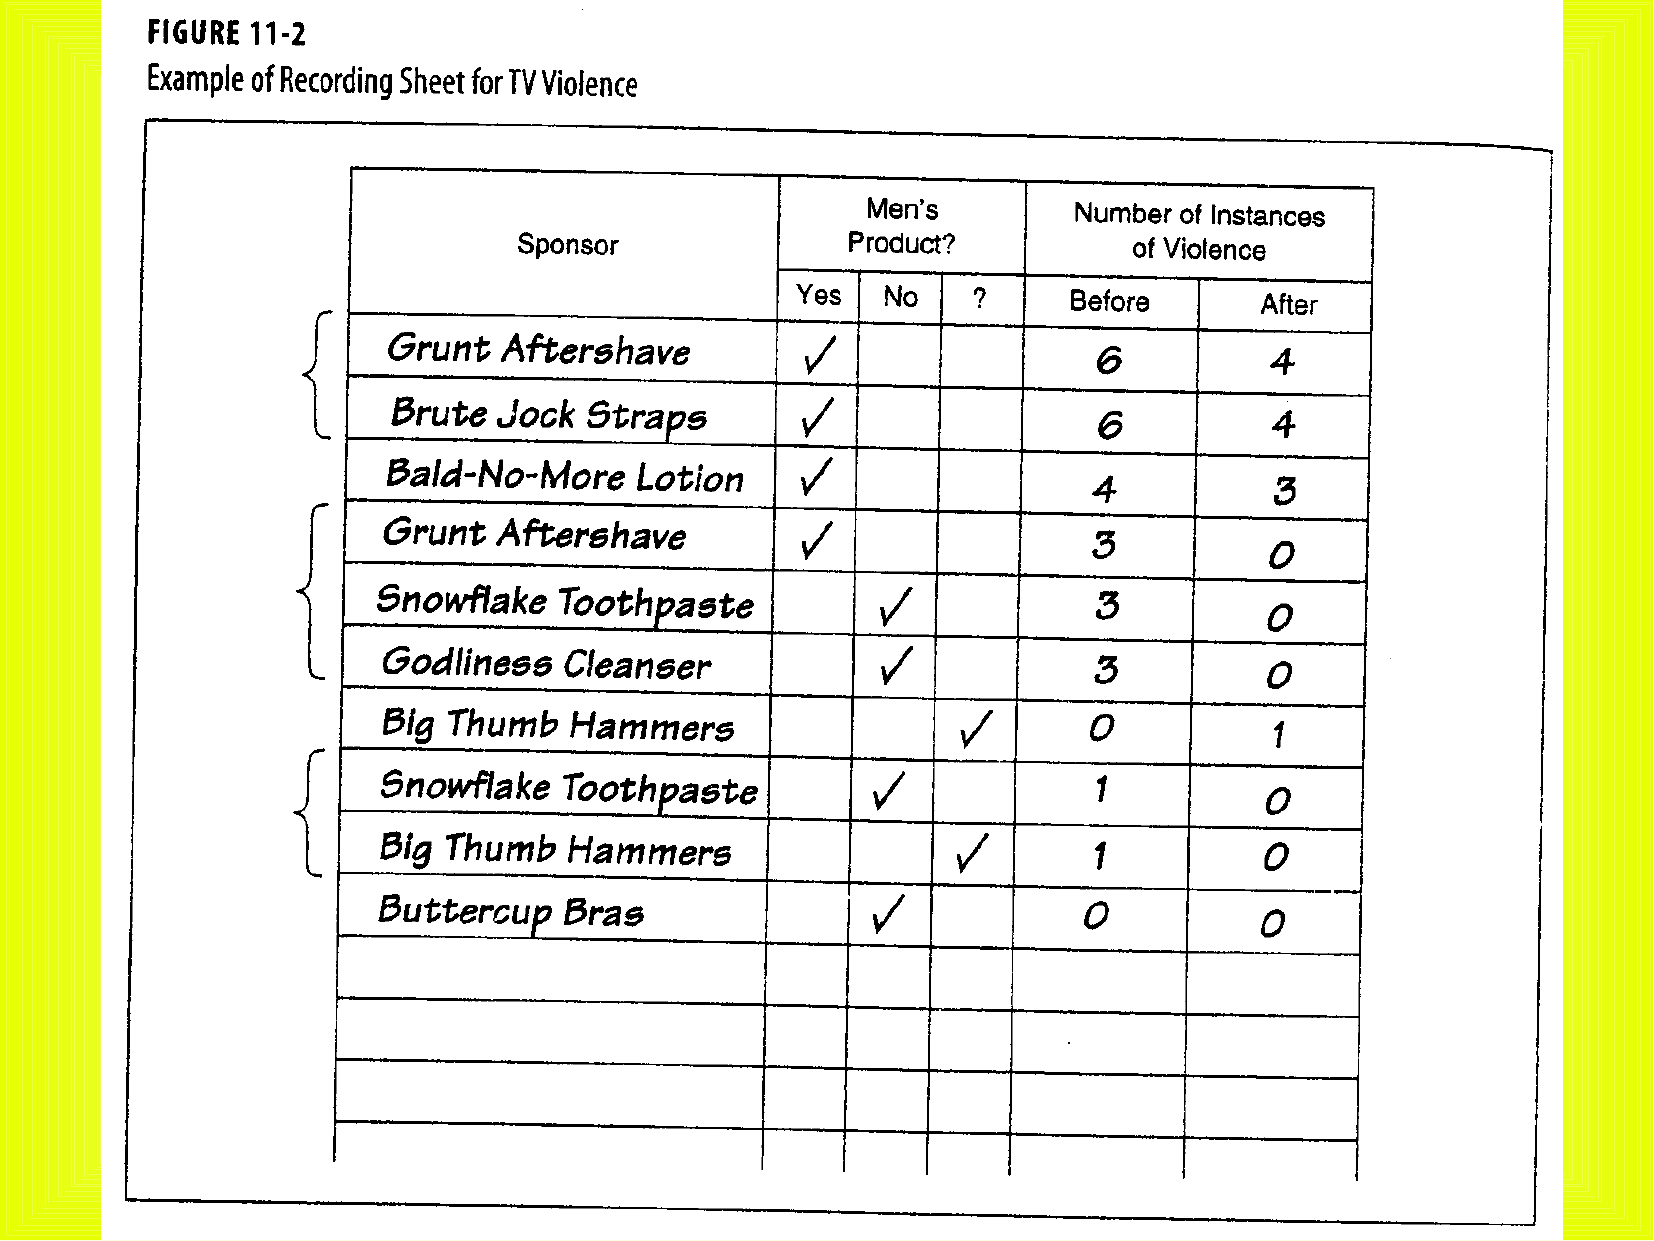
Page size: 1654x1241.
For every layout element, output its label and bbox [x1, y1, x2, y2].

picture [101, 0, 1563, 1240]
